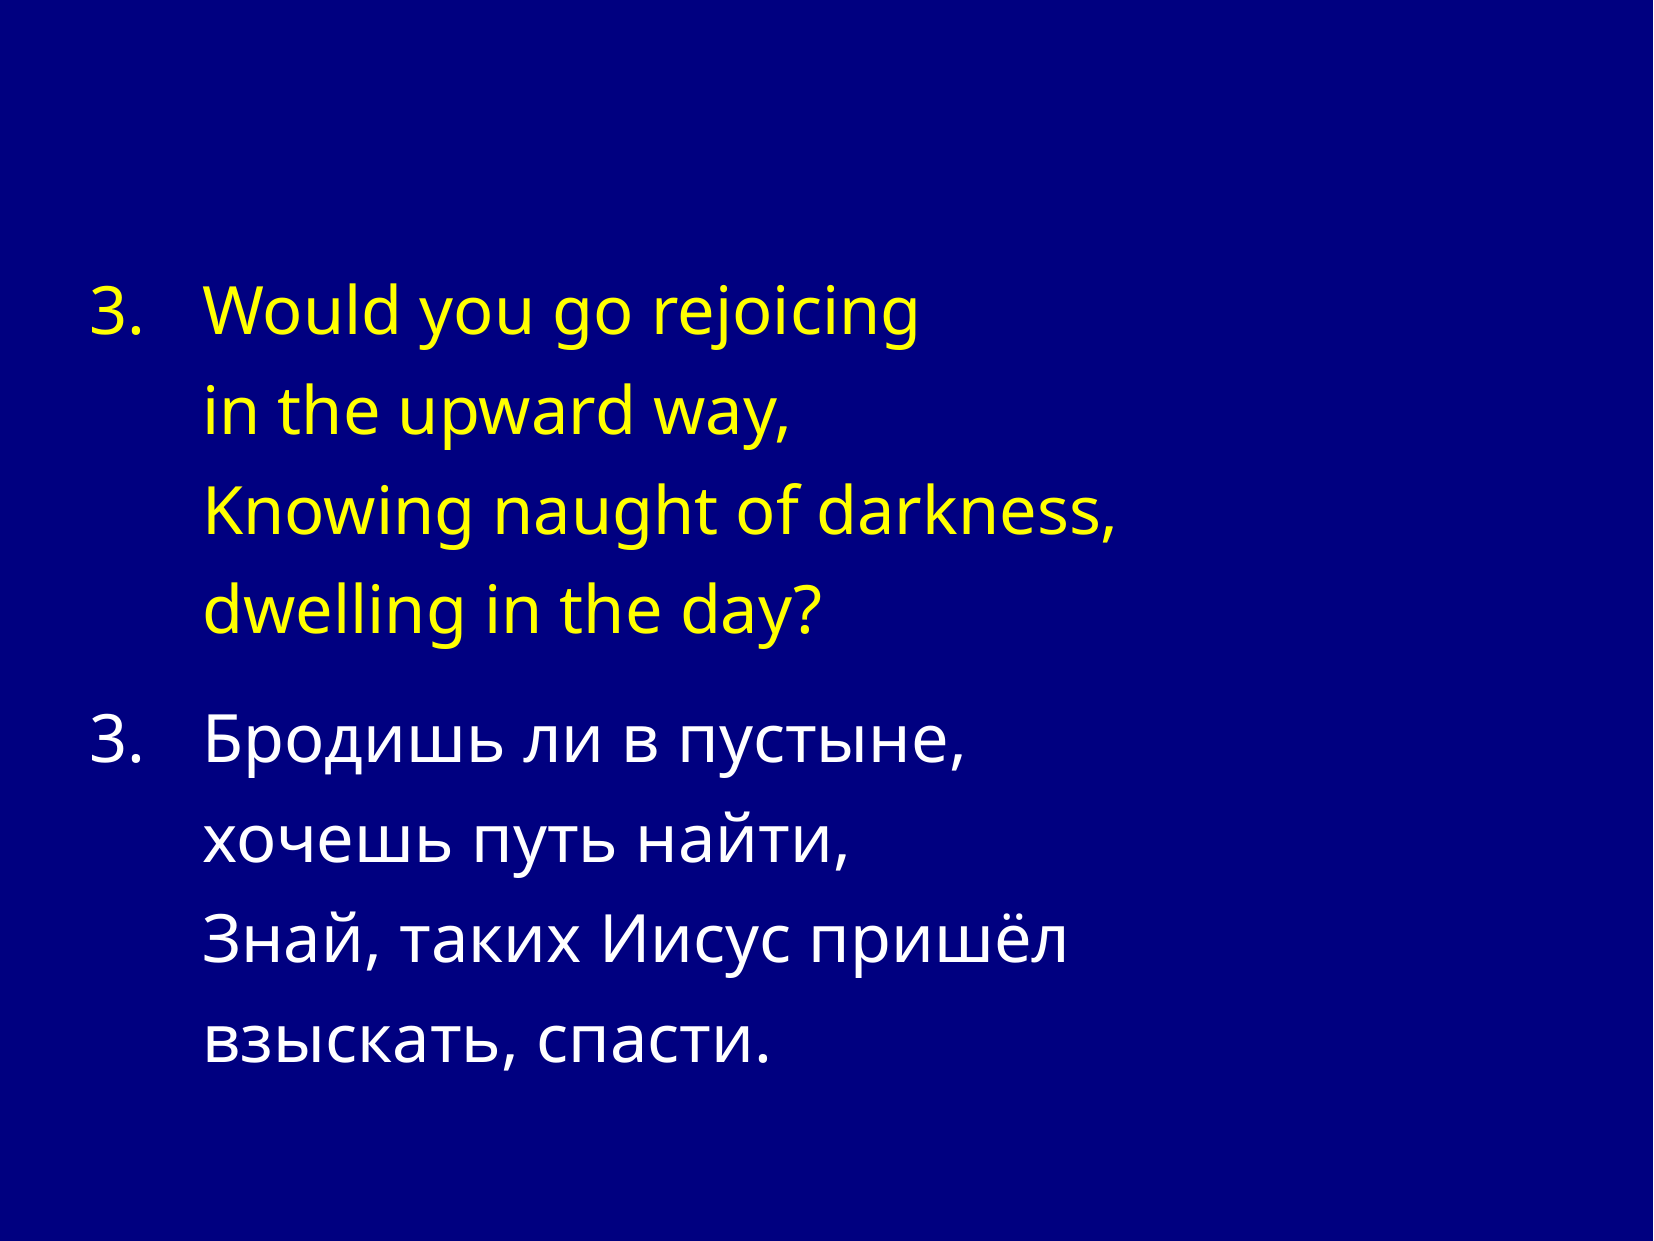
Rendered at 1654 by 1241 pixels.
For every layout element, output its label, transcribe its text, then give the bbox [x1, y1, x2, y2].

text_box 3. Would you go rejoicing in the upward way, Knowing naught of darkness, dwelling in the day? [75, 56, 1576, 638]
text_box 3. Бродишь ли в пустыне, хочешь путь найти, Знай, таких Иисус пришёл взыскать, спасти. [75, 675, 1576, 1163]
